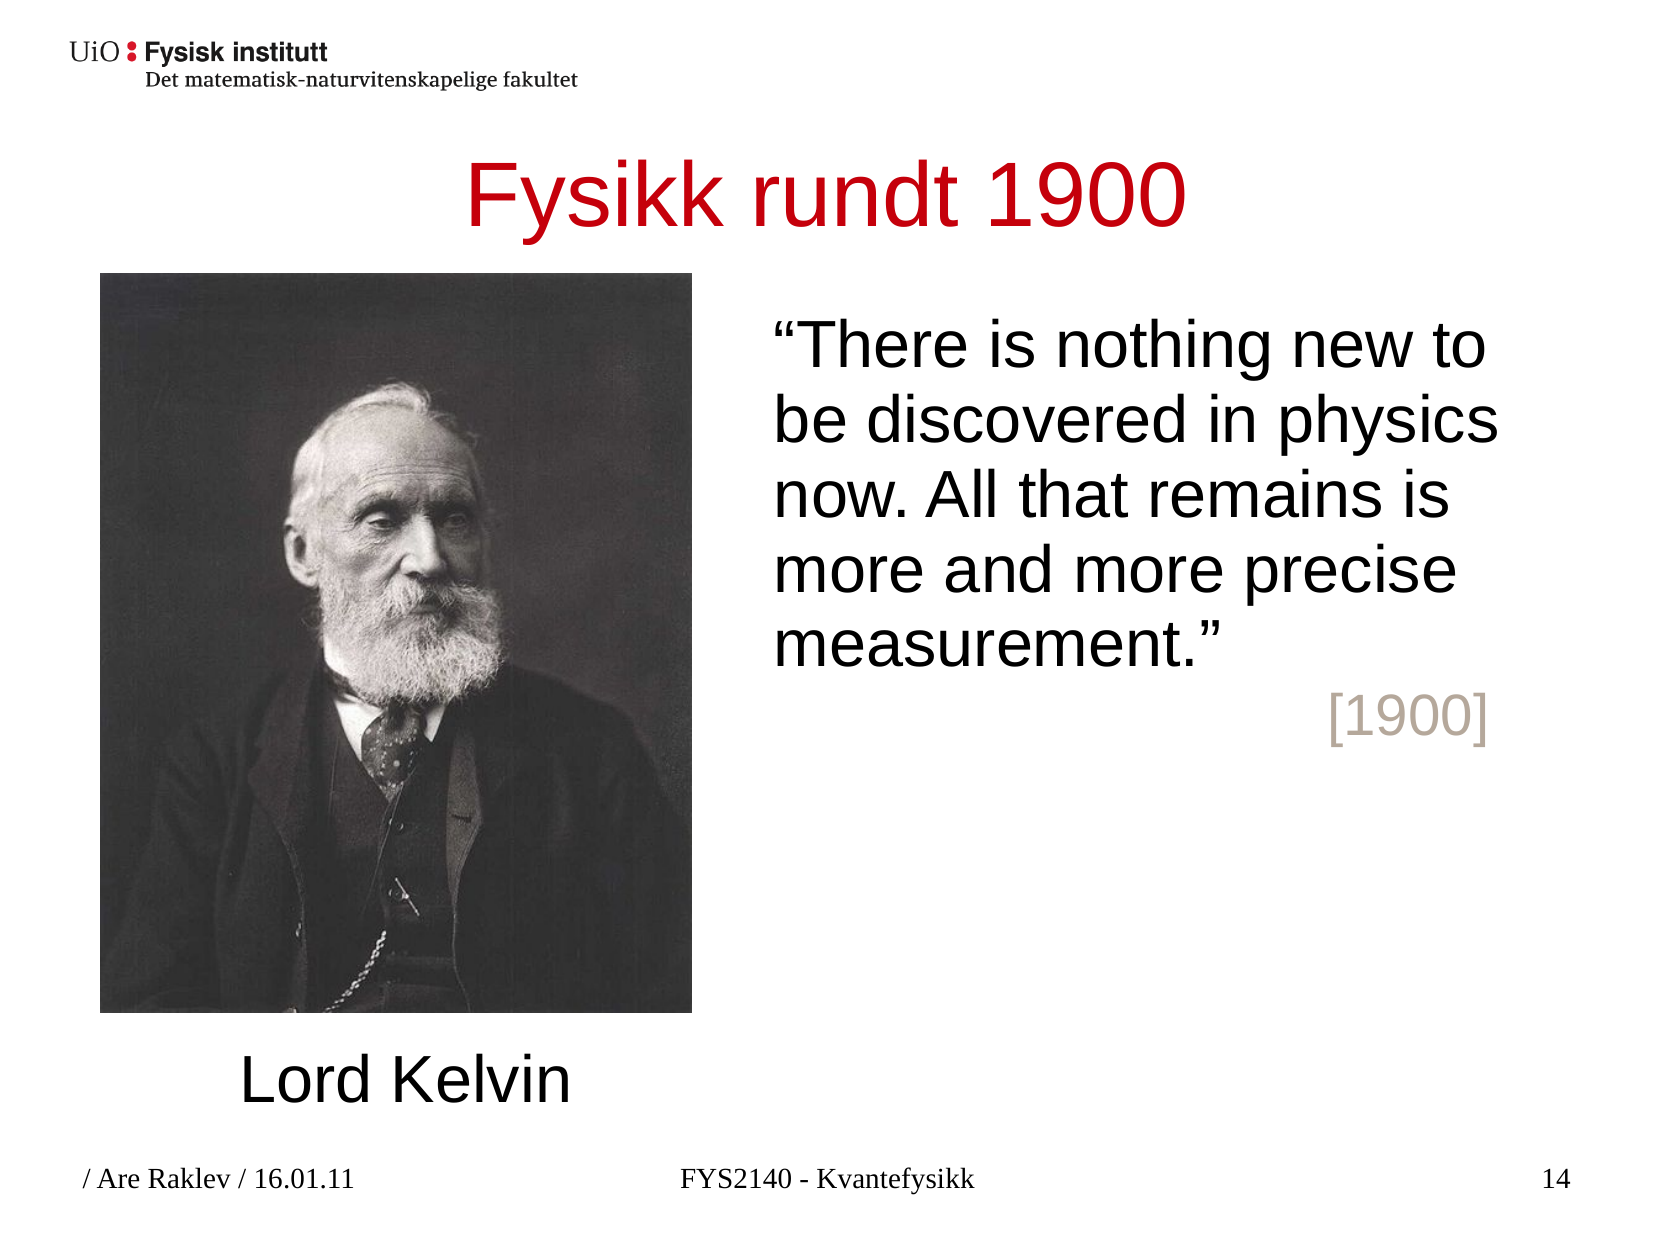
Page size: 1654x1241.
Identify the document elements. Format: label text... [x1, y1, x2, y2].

text_box Lord Kelvin [224, 1034, 588, 1124]
picture [68, 37, 581, 93]
text_box [1900] [1312, 675, 1534, 755]
title Fysikk rundt 1900 [82, 90, 1571, 298]
picture [100, 273, 692, 1013]
text_box “There is nothing new to be discovered in physics now. All that remains is more and more precise measurement.” [759, 300, 1576, 688]
